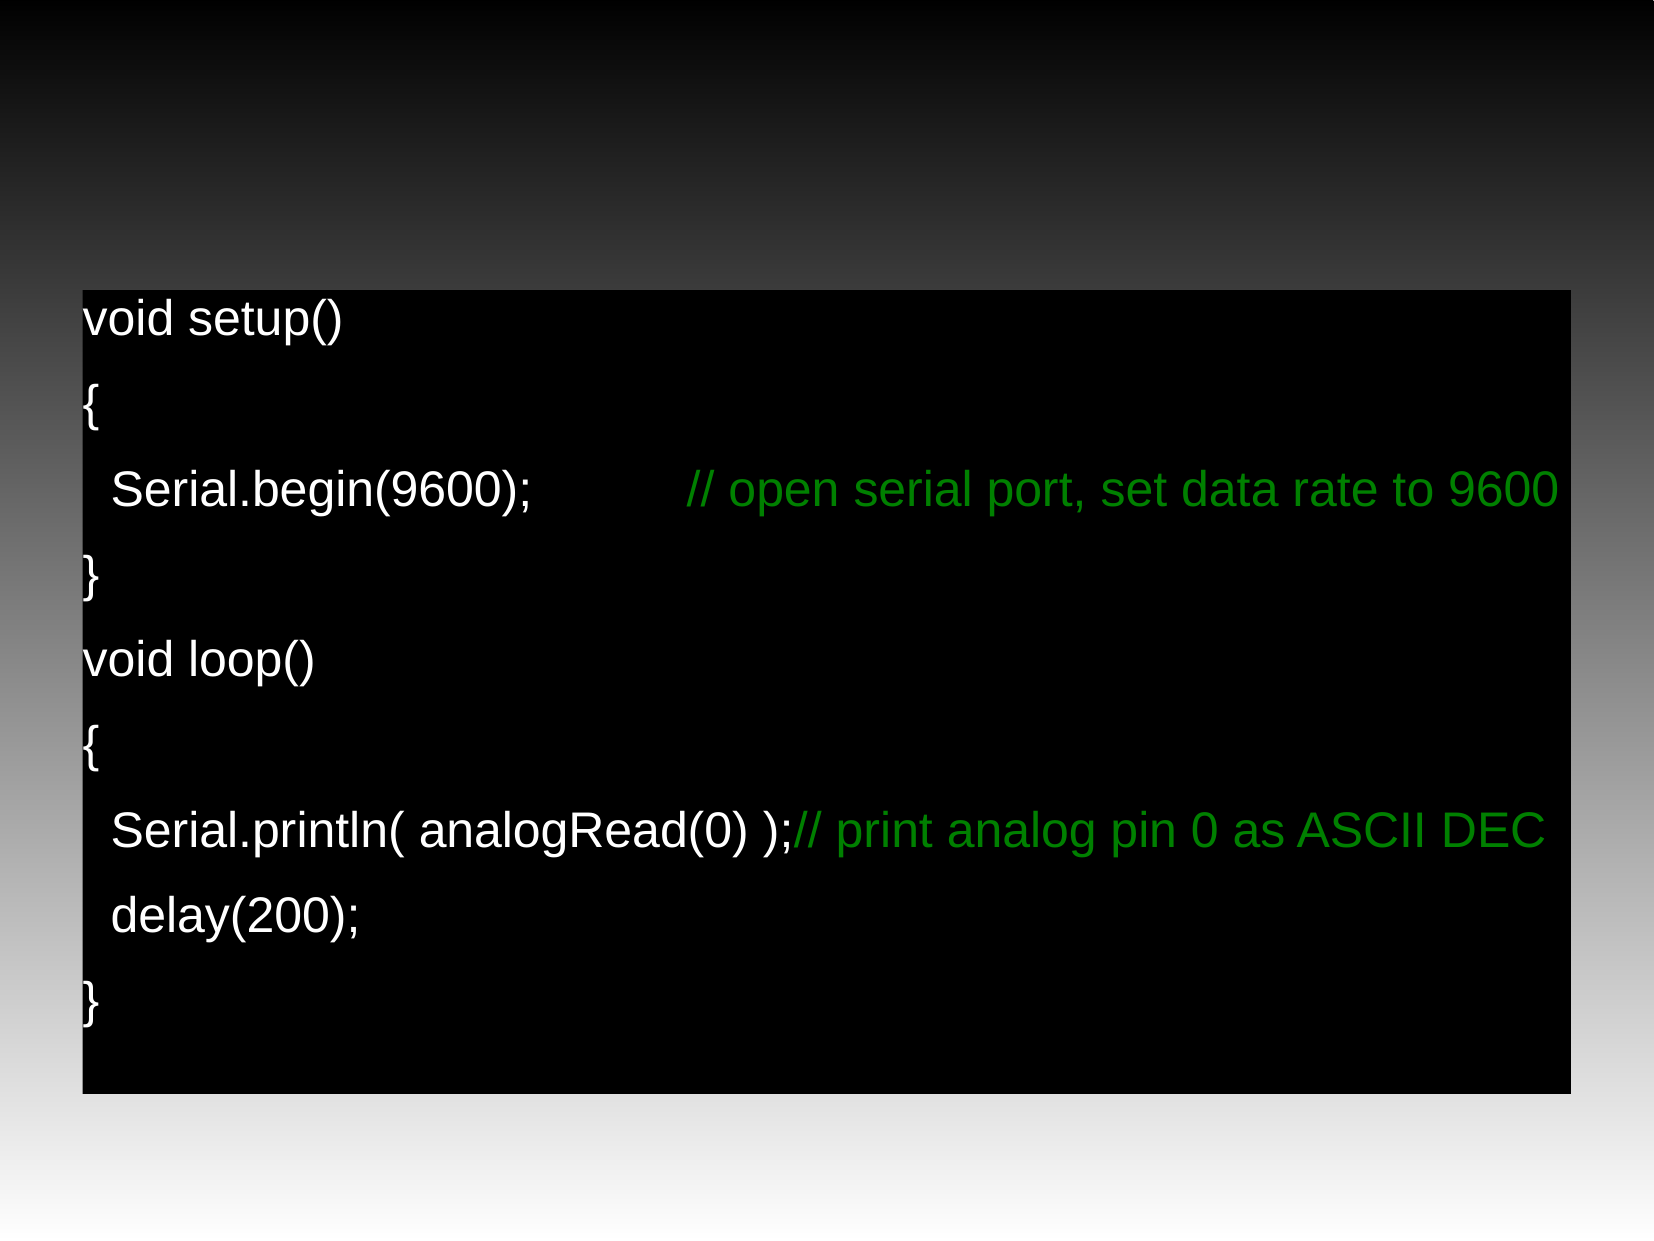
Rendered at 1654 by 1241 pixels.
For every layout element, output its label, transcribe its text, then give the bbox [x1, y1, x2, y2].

list void setup() { Serial.begin(9600); // open serial port, set data rate to 9600 } void loop() { Serial.println( analogRead(0) );// print analog pin 0 as ASCII DEC delay(200); } [82, 290, 1571, 1094]
